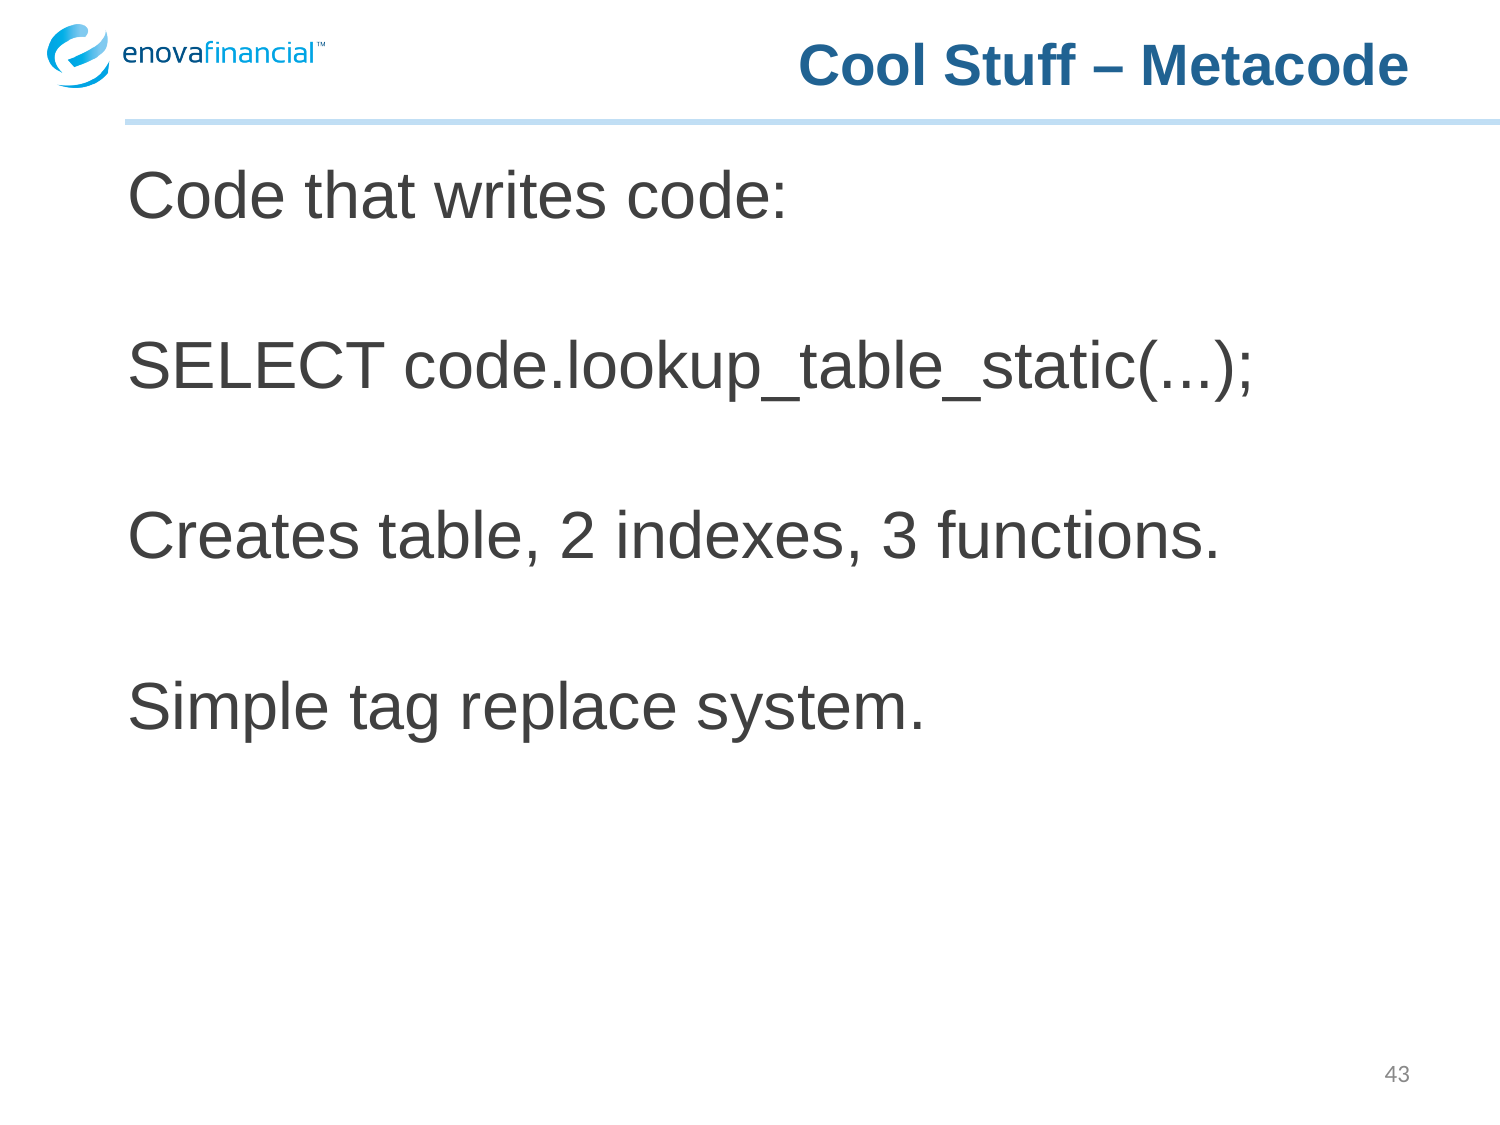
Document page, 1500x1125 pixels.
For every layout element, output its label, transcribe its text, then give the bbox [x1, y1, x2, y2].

text_box 31 [1074, 1042, 1426, 1103]
picture [125, 119, 1500, 125]
list Cool Stuff – Metacode [337, 24, 1426, 113]
list Code that writes code: SELECT code.lookup_table_static(...); Creates table, 2 indexes, 3 functions. Simple tag replace system. [112, 149, 1426, 1051]
picture [47, 24, 325, 88]
